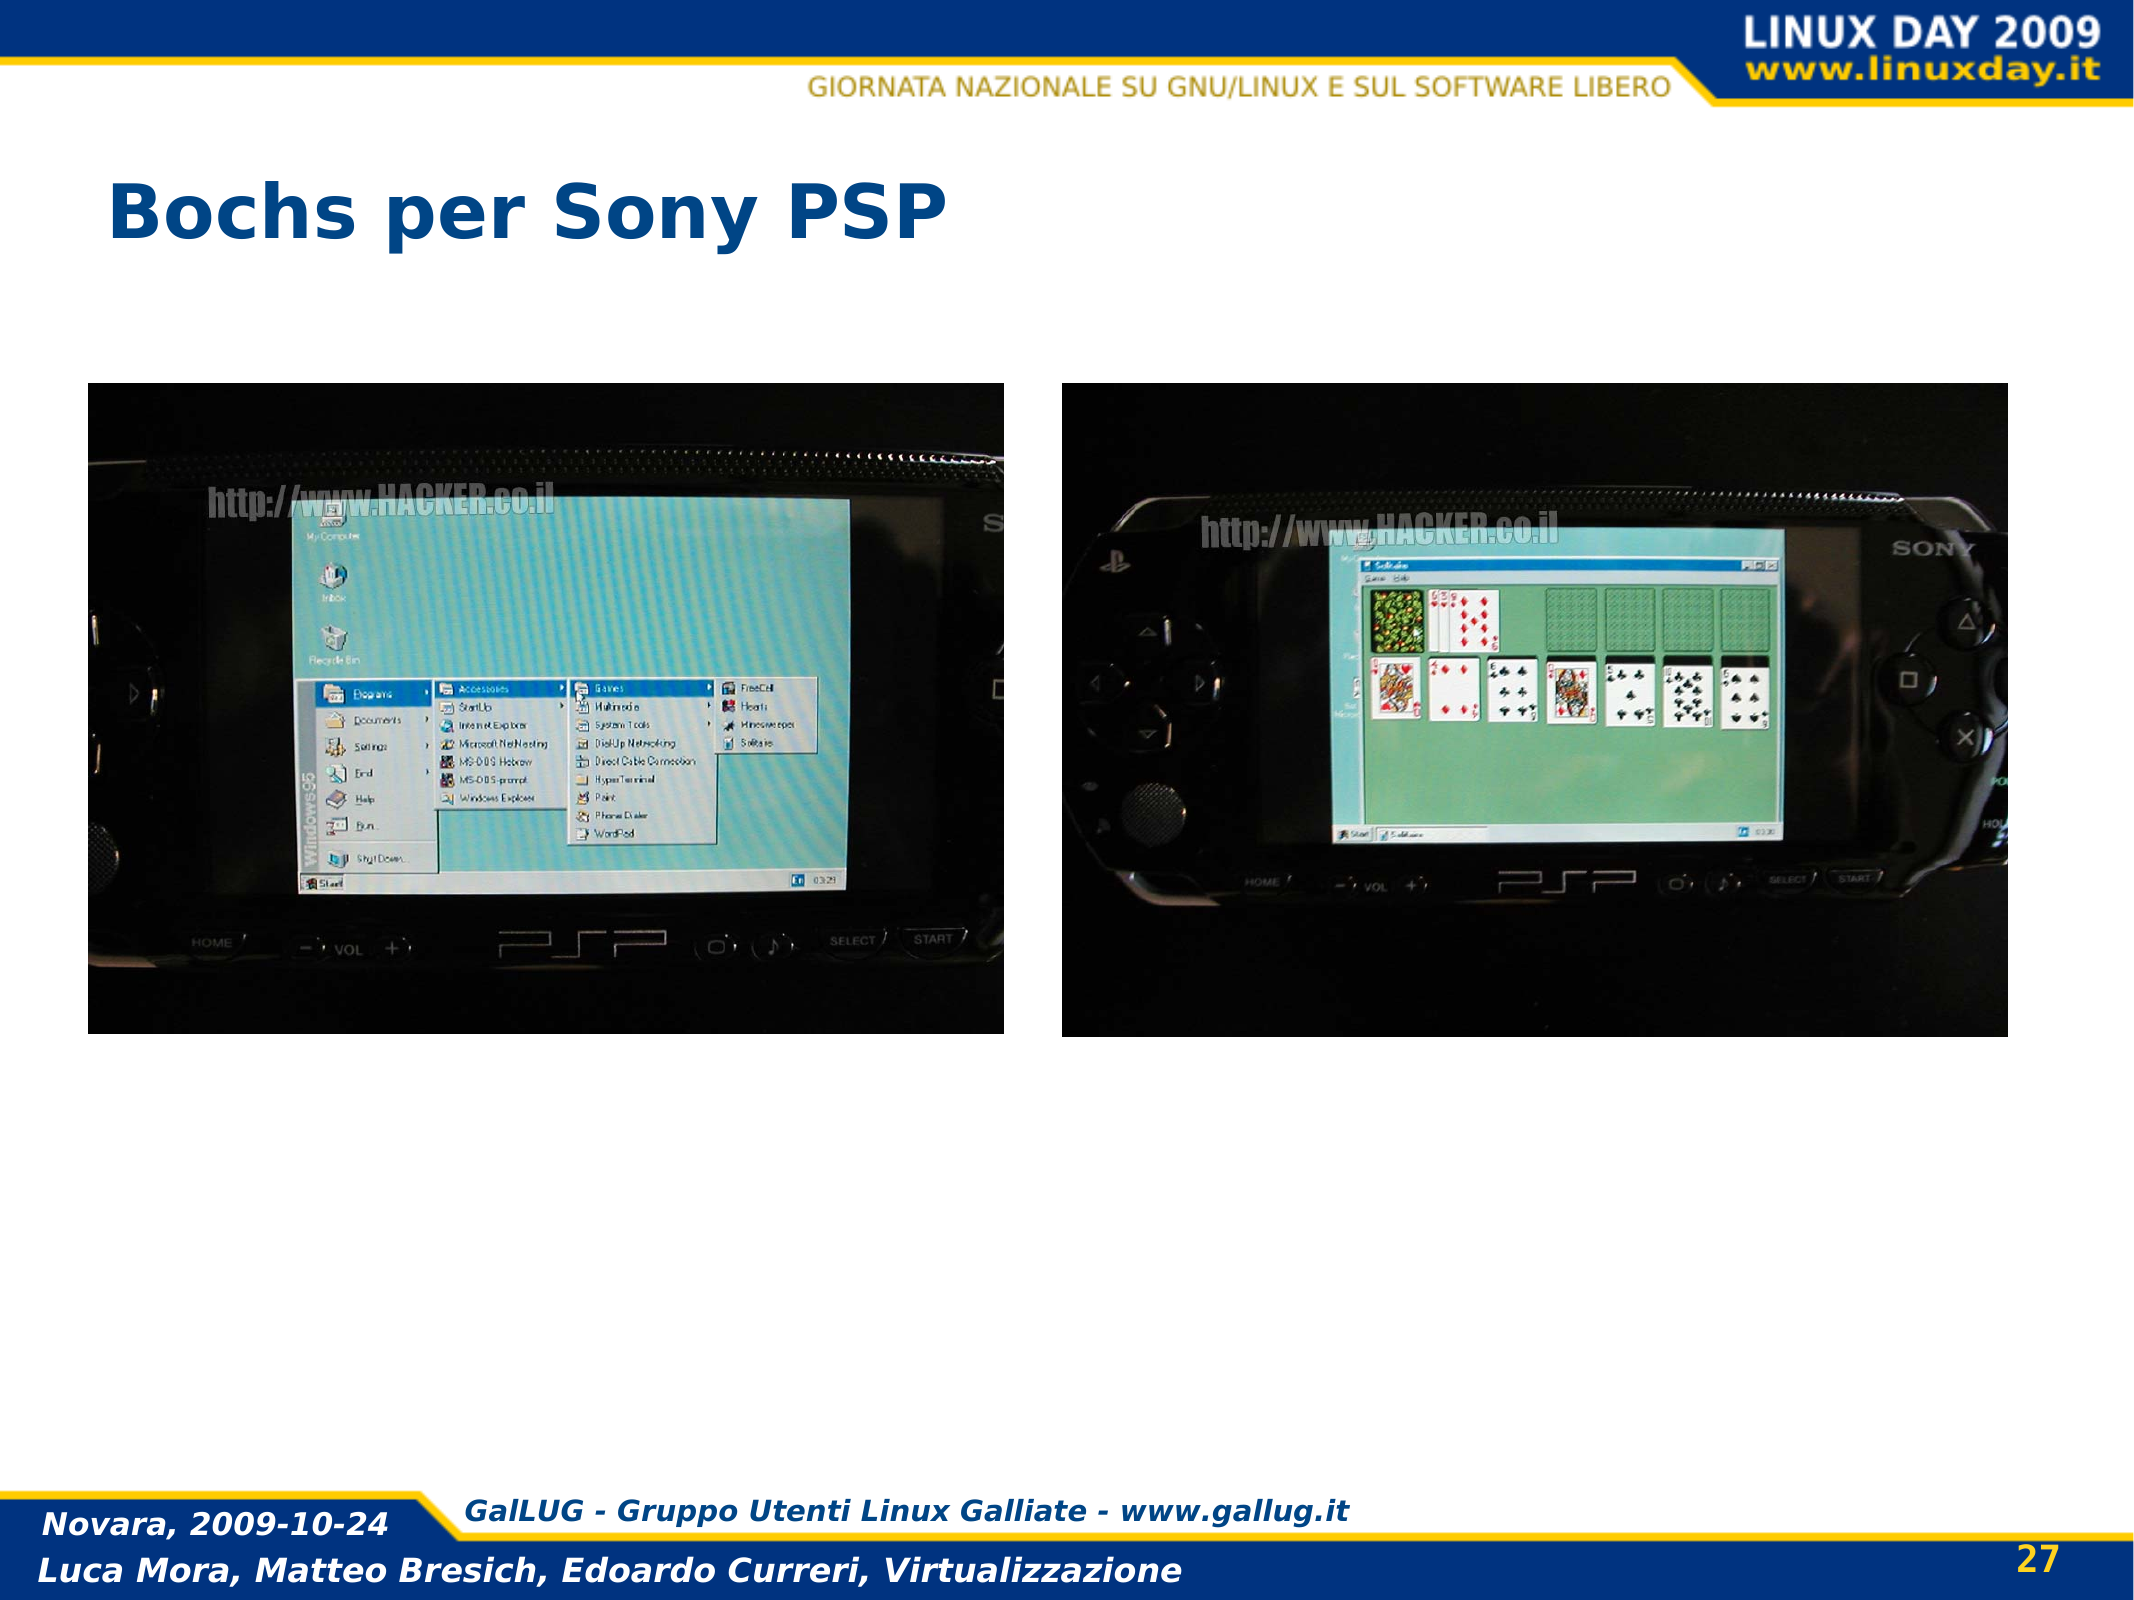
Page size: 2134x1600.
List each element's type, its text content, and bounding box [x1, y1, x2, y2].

title Bochs per Sony PSP [106, 159, 2080, 267]
picture [0, 0, 2134, 1600]
